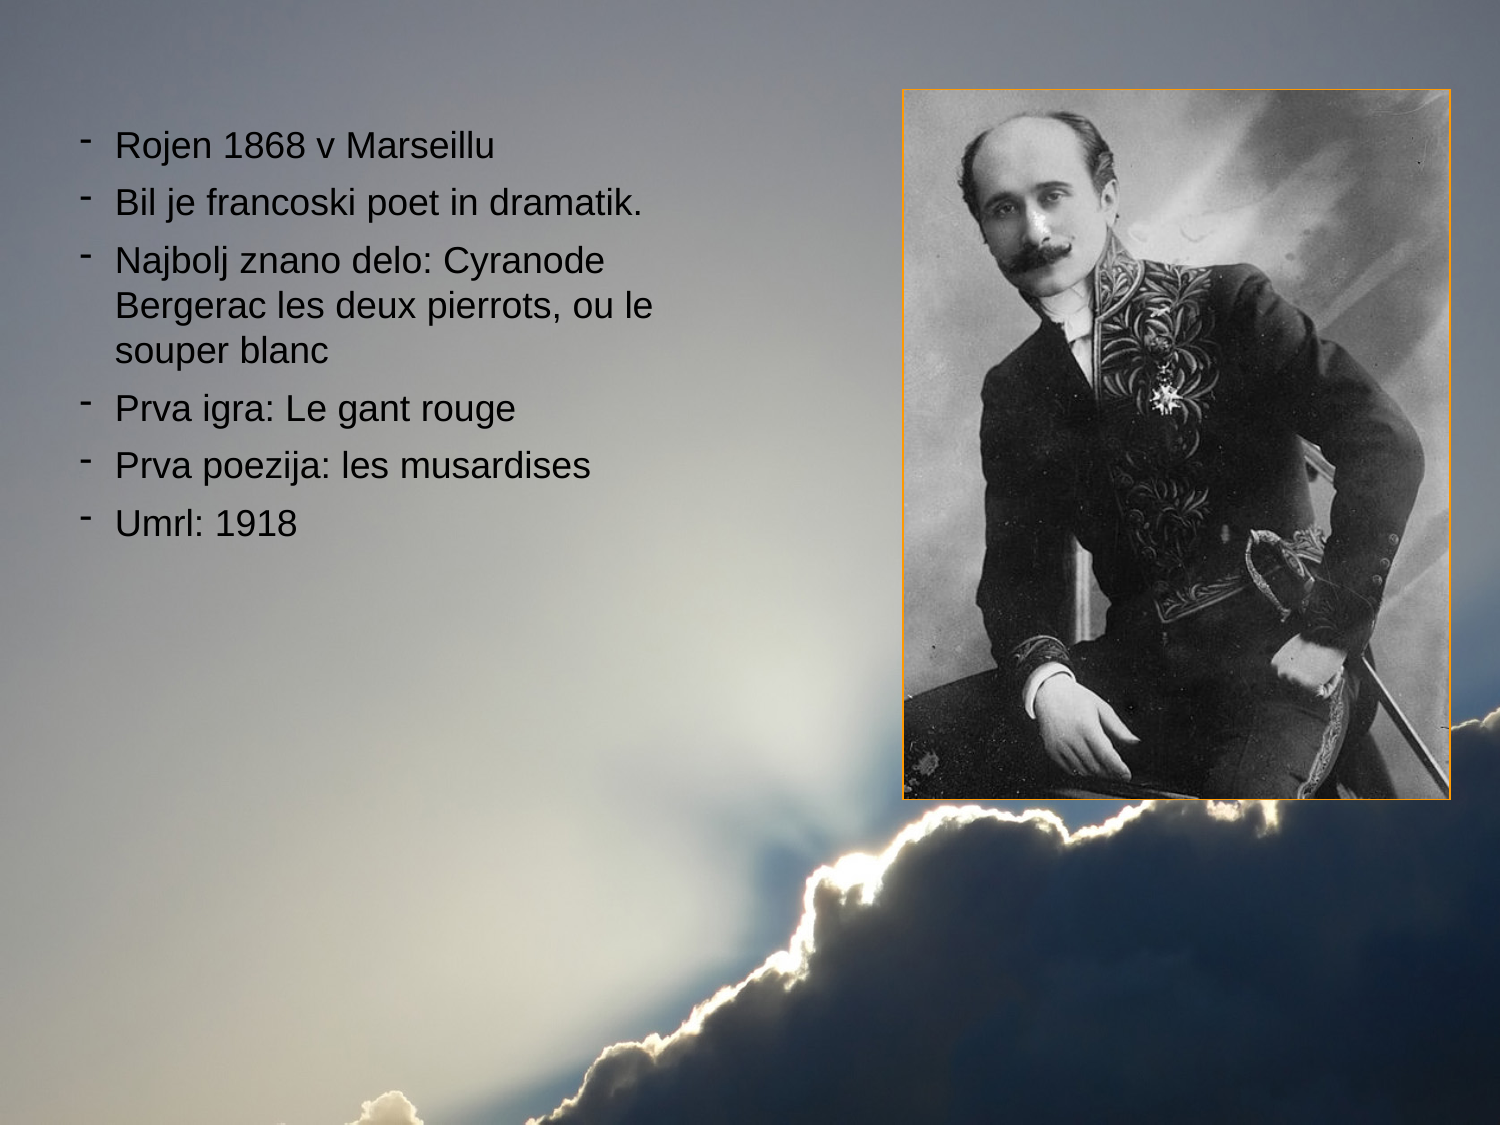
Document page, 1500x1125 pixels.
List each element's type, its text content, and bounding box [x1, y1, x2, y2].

text_box Rojen 1868 v Marseillu Bil je francoski poet in dramatik. Najbolj znano delo: Cyranode Bergerac les deux pierrots, ou le souper blanc Prva igra: Le gant rouge Prva poezija: les musardises Umrl: 1918 [64, 113, 762, 551]
picture [0, 0, 1500, 1125]
